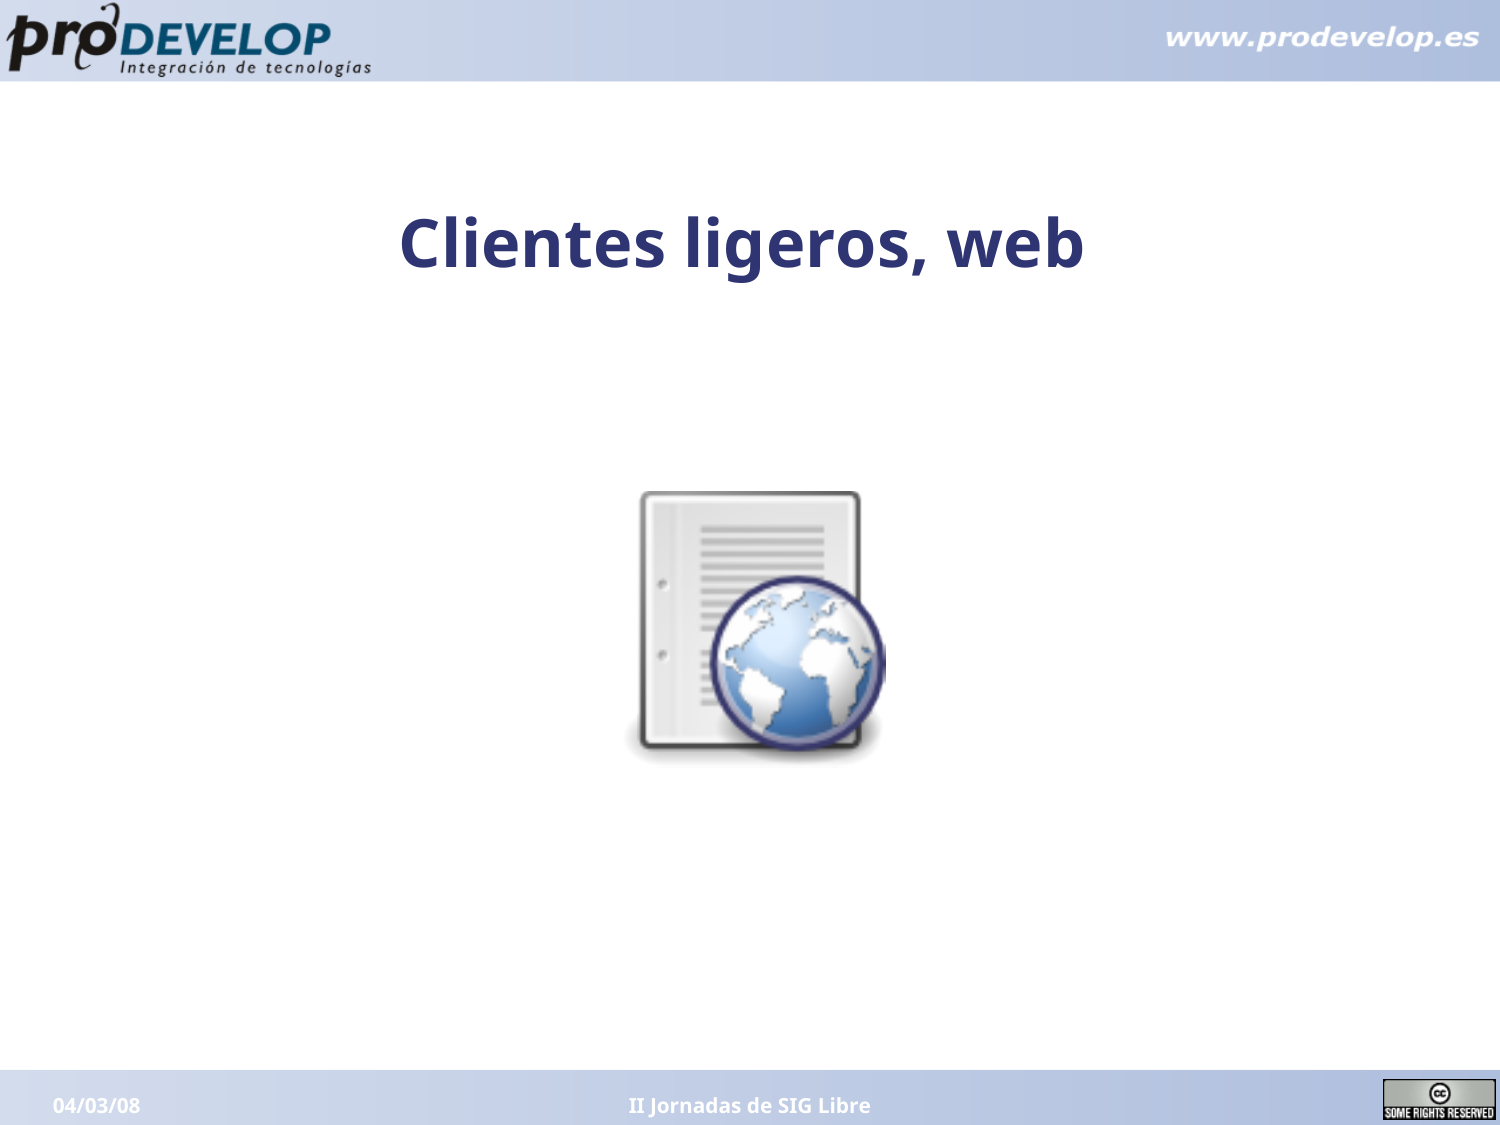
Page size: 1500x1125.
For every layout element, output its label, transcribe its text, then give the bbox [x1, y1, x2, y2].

title Clientes ligeros, web [67, 147, 1418, 336]
picture [0, 0, 1500, 1125]
